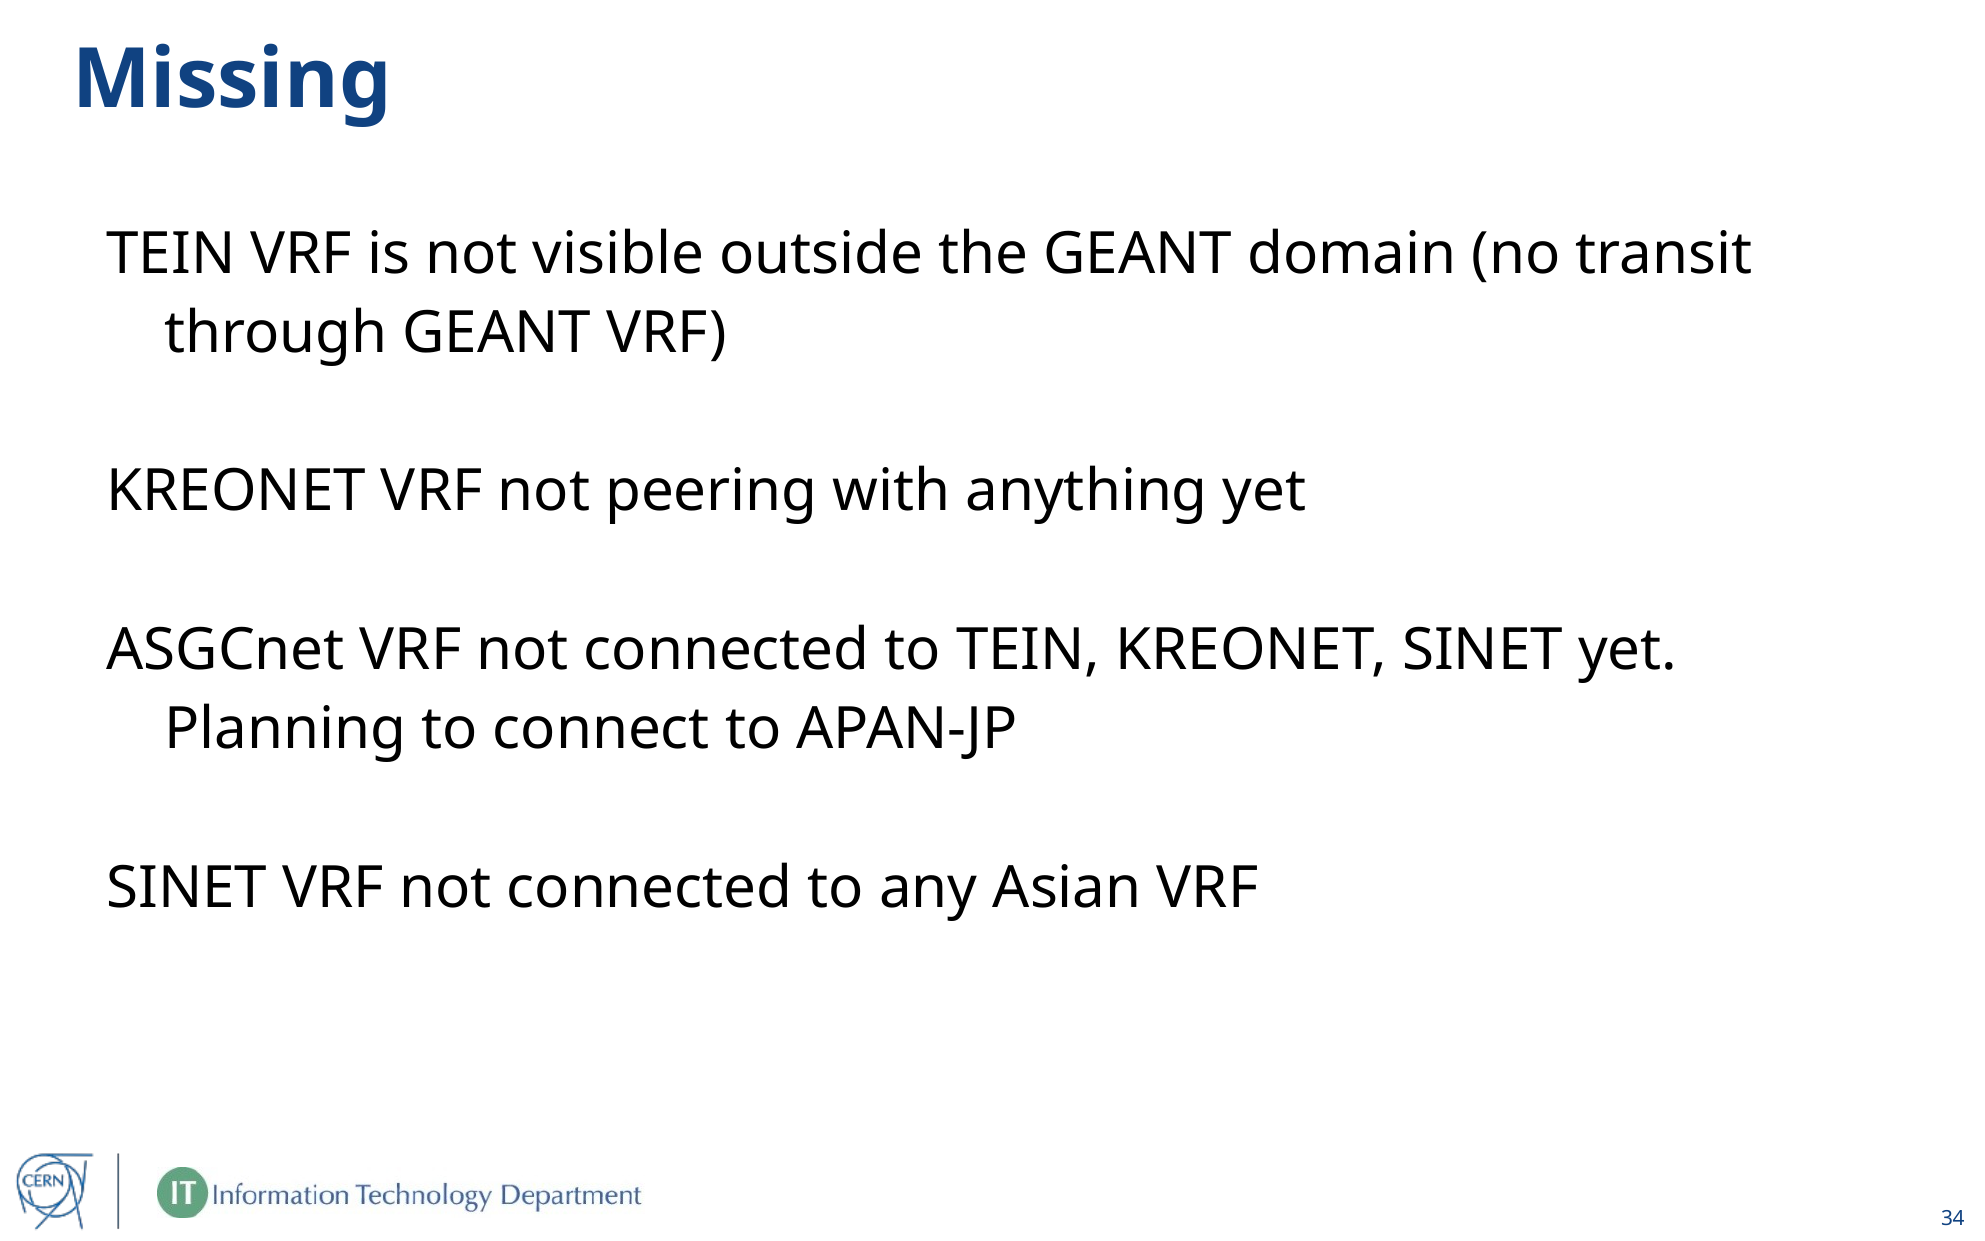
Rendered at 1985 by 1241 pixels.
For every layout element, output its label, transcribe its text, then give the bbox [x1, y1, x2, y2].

picture [19, 1188, 64, 1207]
text_box TEIN VRF is not visible outside the GEANT domain (no transit through GEANT VRF) KREONET VRF not peering with anything yet ASGCnet VRF not connected to TEIN, KREONET, SINET yet. Planning to connect to APAN-JP SINET VRF not connected to any Asian VRF [91, 203, 1921, 1241]
picture [51, 1200, 64, 1215]
title Missing [72, 0, 1834, 166]
picture [38, 1207, 55, 1215]
picture [16, 1188, 64, 1236]
